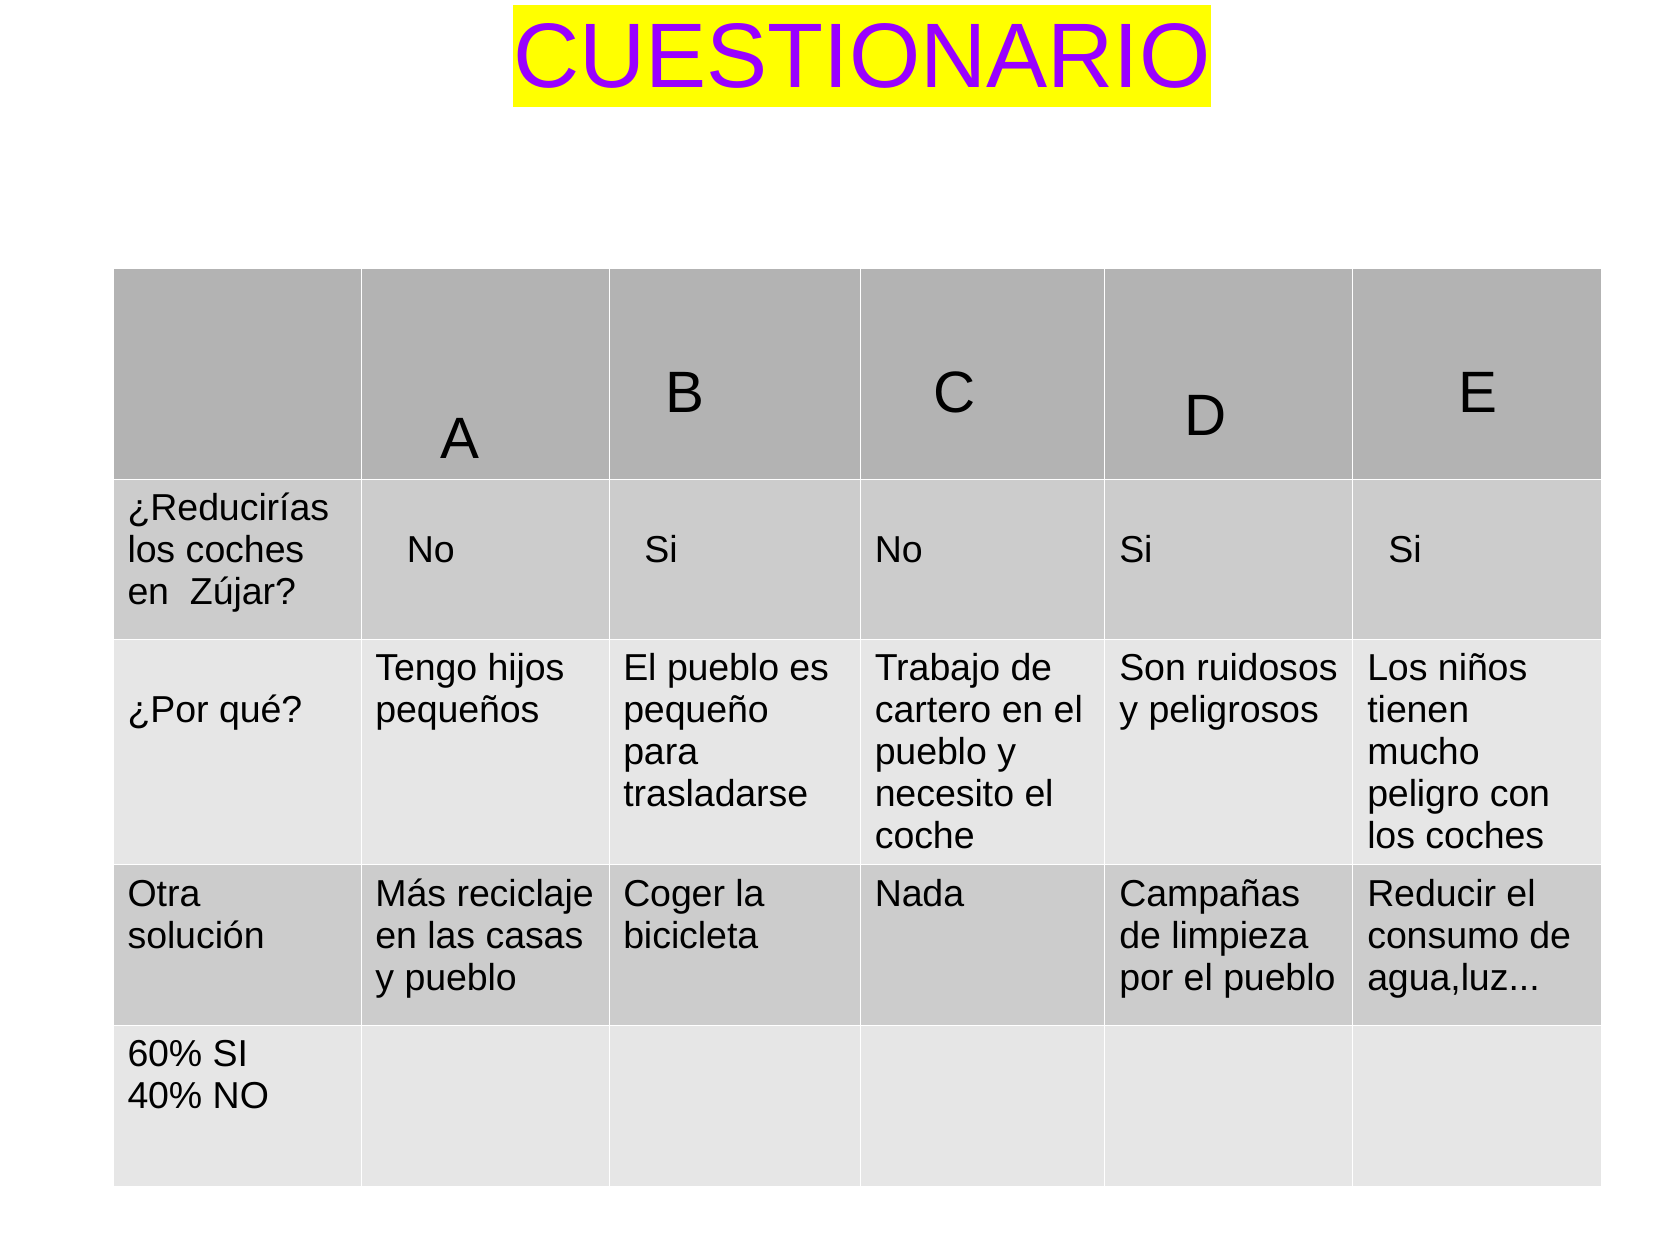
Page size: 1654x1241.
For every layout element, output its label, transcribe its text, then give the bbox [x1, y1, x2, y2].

title CUESTIONARIO [118, 0, 1607, 178]
table_cell Trabajo de cartero en el pueblo y necesito el coche [861, 640, 1104, 864]
table_cell Si [610, 480, 860, 639]
table_cell ¿Reducirías los coches en Zújar? [114, 480, 361, 639]
table_cell Coger la bicicleta [610, 865, 860, 1025]
table_cell Los niños tienen mucho peligro con los coches [1353, 640, 1601, 864]
table_header E [1353, 269, 1601, 479]
table_cell [362, 1026, 609, 1186]
table_cell Tengo hijos pequeños [362, 640, 609, 864]
table_cell El pueblo es pequeño para trasladarse [610, 640, 860, 864]
table_cell Si [1105, 480, 1352, 639]
table_cell [1105, 1026, 1352, 1186]
table_cell [1353, 1026, 1601, 1186]
table_header B [610, 269, 860, 479]
table_cell [610, 1026, 860, 1186]
table_cell Son ruidosos y peligrosos [1105, 640, 1352, 864]
table_header [114, 269, 361, 479]
table_header D [1105, 269, 1352, 479]
table_cell Nada [861, 865, 1104, 1025]
table_cell Otra solución [114, 865, 361, 1025]
table_cell No [362, 480, 609, 639]
table_header C [861, 269, 1104, 479]
table_cell 60% SI 40% NO [114, 1026, 361, 1186]
table_cell ¿Por qué? [114, 640, 361, 864]
table_cell No [861, 480, 1104, 639]
table_cell Reducir el consumo de agua,luz... [1353, 865, 1601, 1025]
table_cell Si [1353, 480, 1601, 639]
table_cell Campañas de limpieza por el pueblo [1105, 865, 1352, 1025]
table_cell Más reciclaje en las casas y pueblo [362, 865, 609, 1025]
table_header A [362, 269, 609, 479]
table_cell [861, 1026, 1104, 1186]
